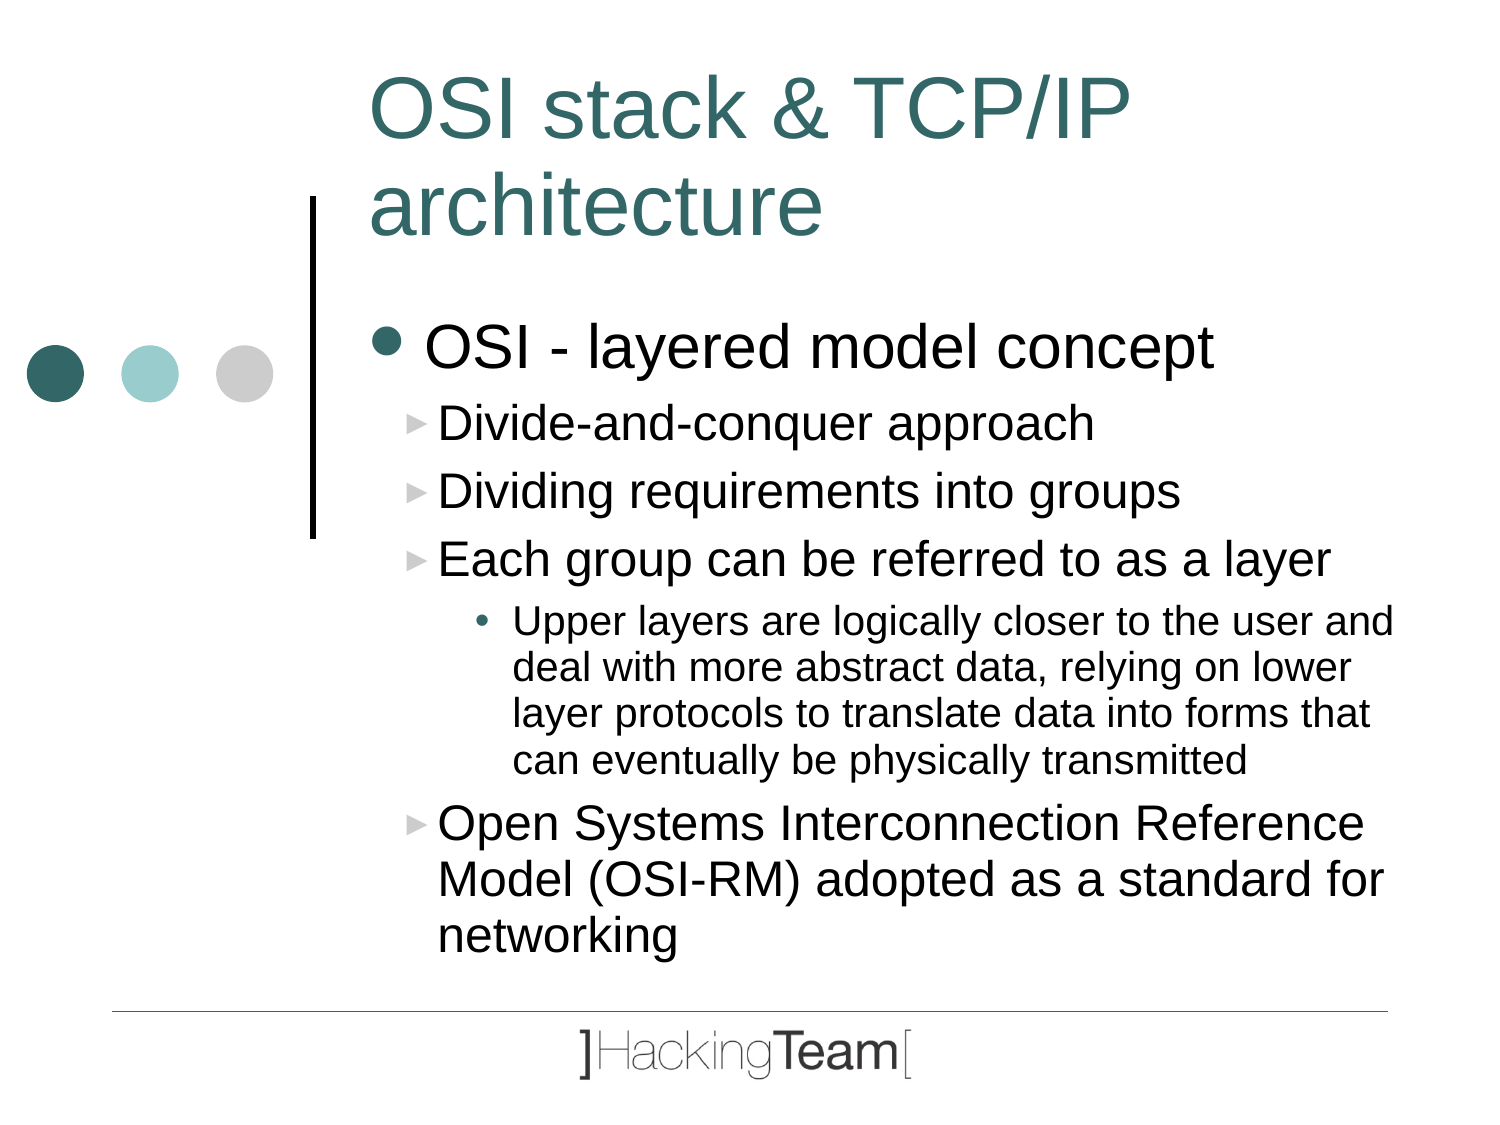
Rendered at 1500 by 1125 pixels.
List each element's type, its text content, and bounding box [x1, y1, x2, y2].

title OSI stack & TCP/IP architecture [249, 38, 1401, 275]
picture [574, 1041, 916, 1084]
list OSI - layered model concept Divide-and-conquer approach Dividing requirements into groups Each group can be referred to as a layer Upper layers are logically closer to the user and deal with more abstract data, relying on lower layer protocols to translate data into forms that can eventually be physically transmitted Open Systems Interconnection Reference Model (OSI-RM) adopted as a standard for networking [249, 312, 1401, 1041]
